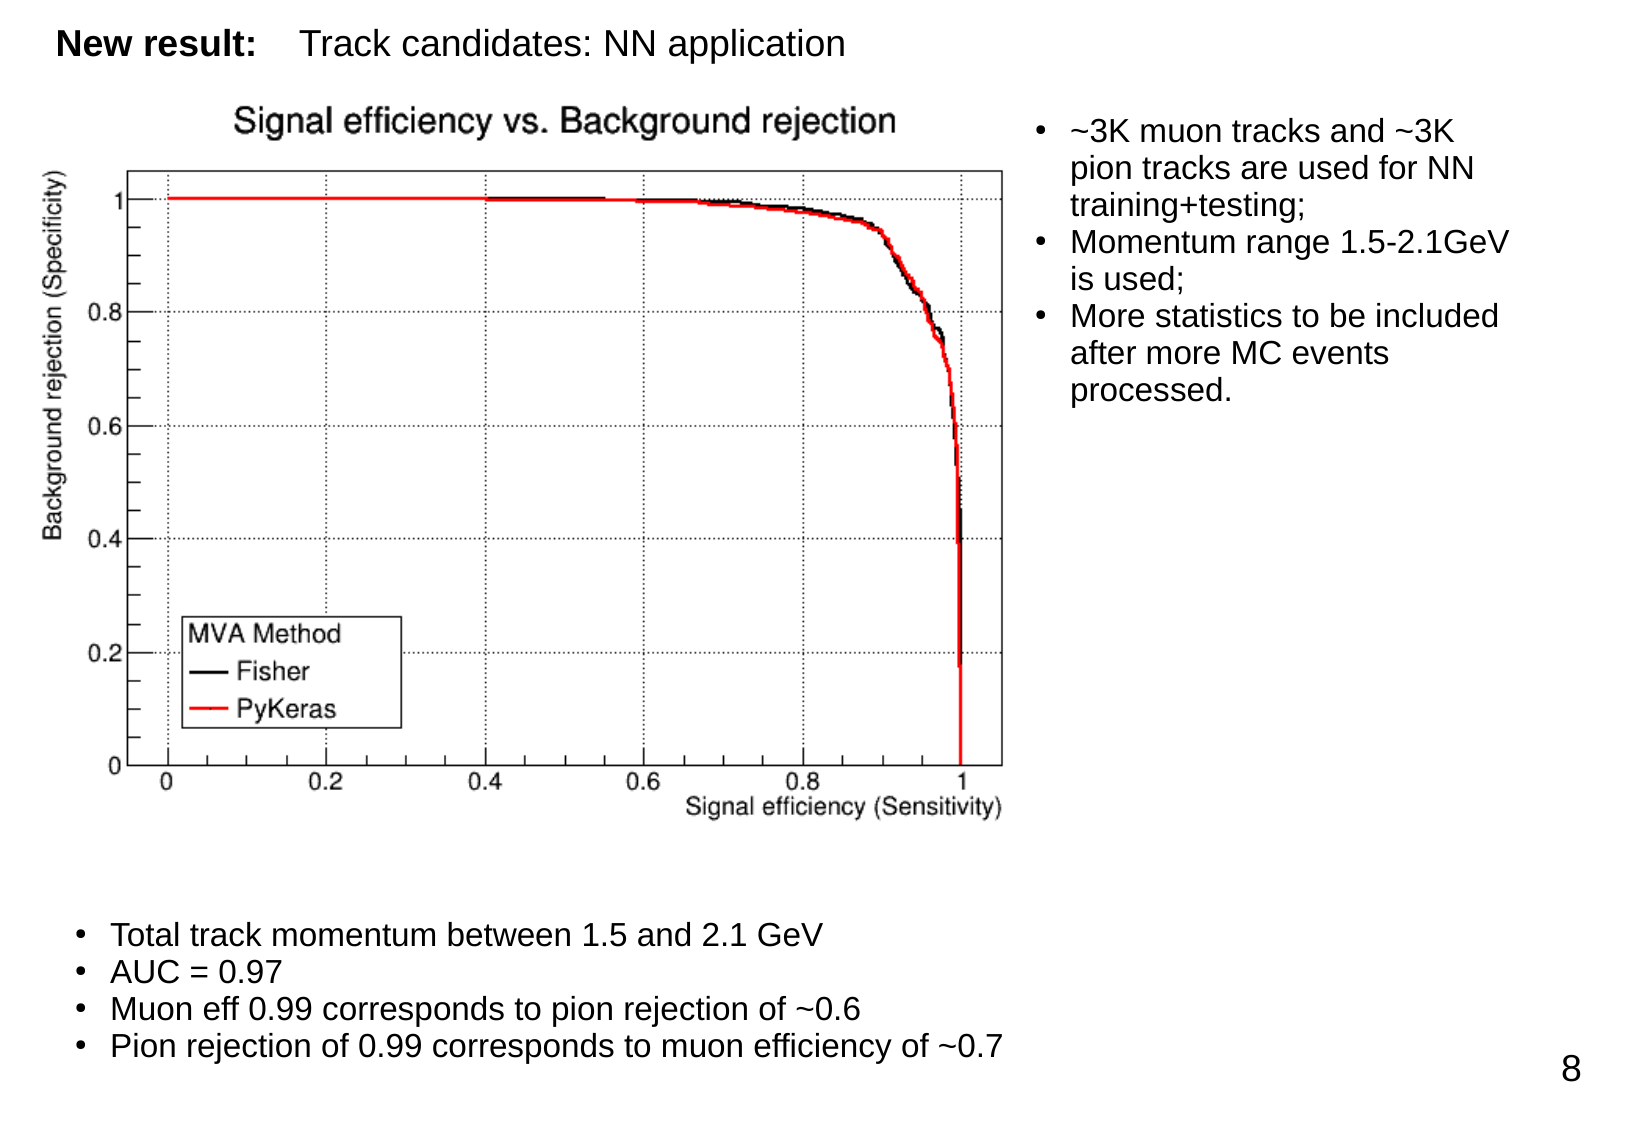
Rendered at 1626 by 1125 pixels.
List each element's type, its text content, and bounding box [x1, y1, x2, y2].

picture [19, 97, 1111, 841]
text_box New result: Track candidates: NN application [40, 15, 862, 72]
text_box Total track momentum between 1.5 and 2.1 GeV AUC = 0.97 Muon eff 0.99 corresponds to pion rejection of ~0.6 Pion rejection of 0.99 corresponds to muon efficiency of ~0.7 [60, 909, 1488, 1073]
text_box <number> [1546, 1039, 1625, 1111]
text_box ~3K muon tracks and ~3K pion tracks are used for NN training+testing; Momentum range 1.5-2.1GeV is used; More statistics to be included after more MC events processed. [1020, 104, 1533, 1021]
